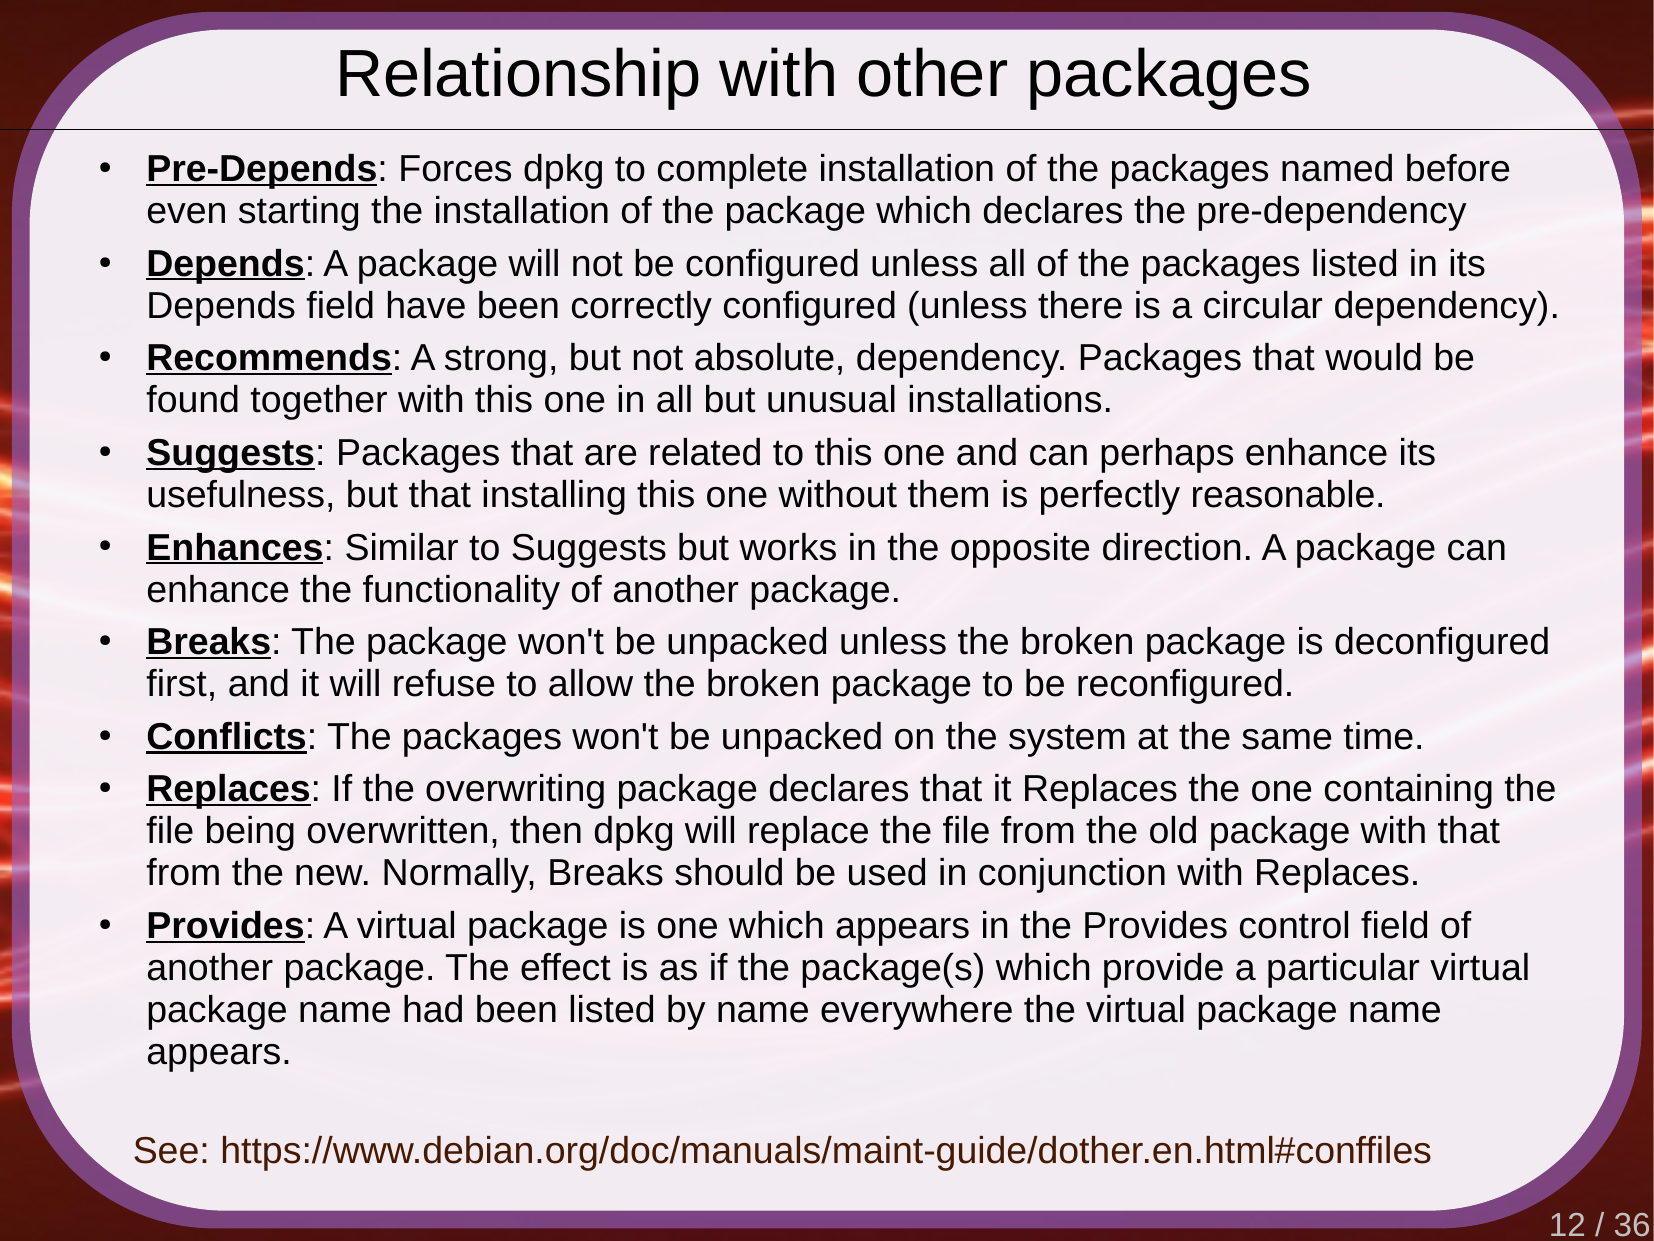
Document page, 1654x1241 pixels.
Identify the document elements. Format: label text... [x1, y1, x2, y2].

list Pre-Depends: Forces dpkg to complete installation of the packages named before even starting the installation of the package which declares the pre-dependency Depends: A package will not be configured unless all of the packages listed in its Depends field have been correctly configured (unless there is a circular dependency). Recommends: A strong, but not absolute, dependency. Packages that would be found together with this one in all but unusual installations. Suggests: Packages that are related to this one and can perhaps enhance its usefulness, but that installing this one without them is perfectly reasonable. Enhances: Similar to Suggests but works in the opposite direction. A package can enhance the functionality of another package. Breaks: The package won't be unpacked unless the broken package is deconfigured first, and it will refuse to allow the broken package to be reconfigured. Conflicts: The packages won't be unpacked on the system at the same time. Replaces: If the overwriting package declares that it Replaces the one containing the file being overwritten, then dpkg will replace the file from the old package with that from the new. Normally, Breaks should be used in conjunction with Replaces. Provides: A virtual package is one which appears in the Provides control field of another package. The effect is as if the package(s) which provide a particular virtual package name had been listed by name everywhere the virtual package name appears. [82, 147, 1571, 1123]
text_box See: https://www.debian.org/doc/manuals/maint-guide/dother.en.html#conffiles [118, 1122, 1536, 1179]
title Relationship with other packages [82, 29, 1565, 119]
picture [0, 130, 1654, 1241]
picture [0, 0, 1654, 129]
